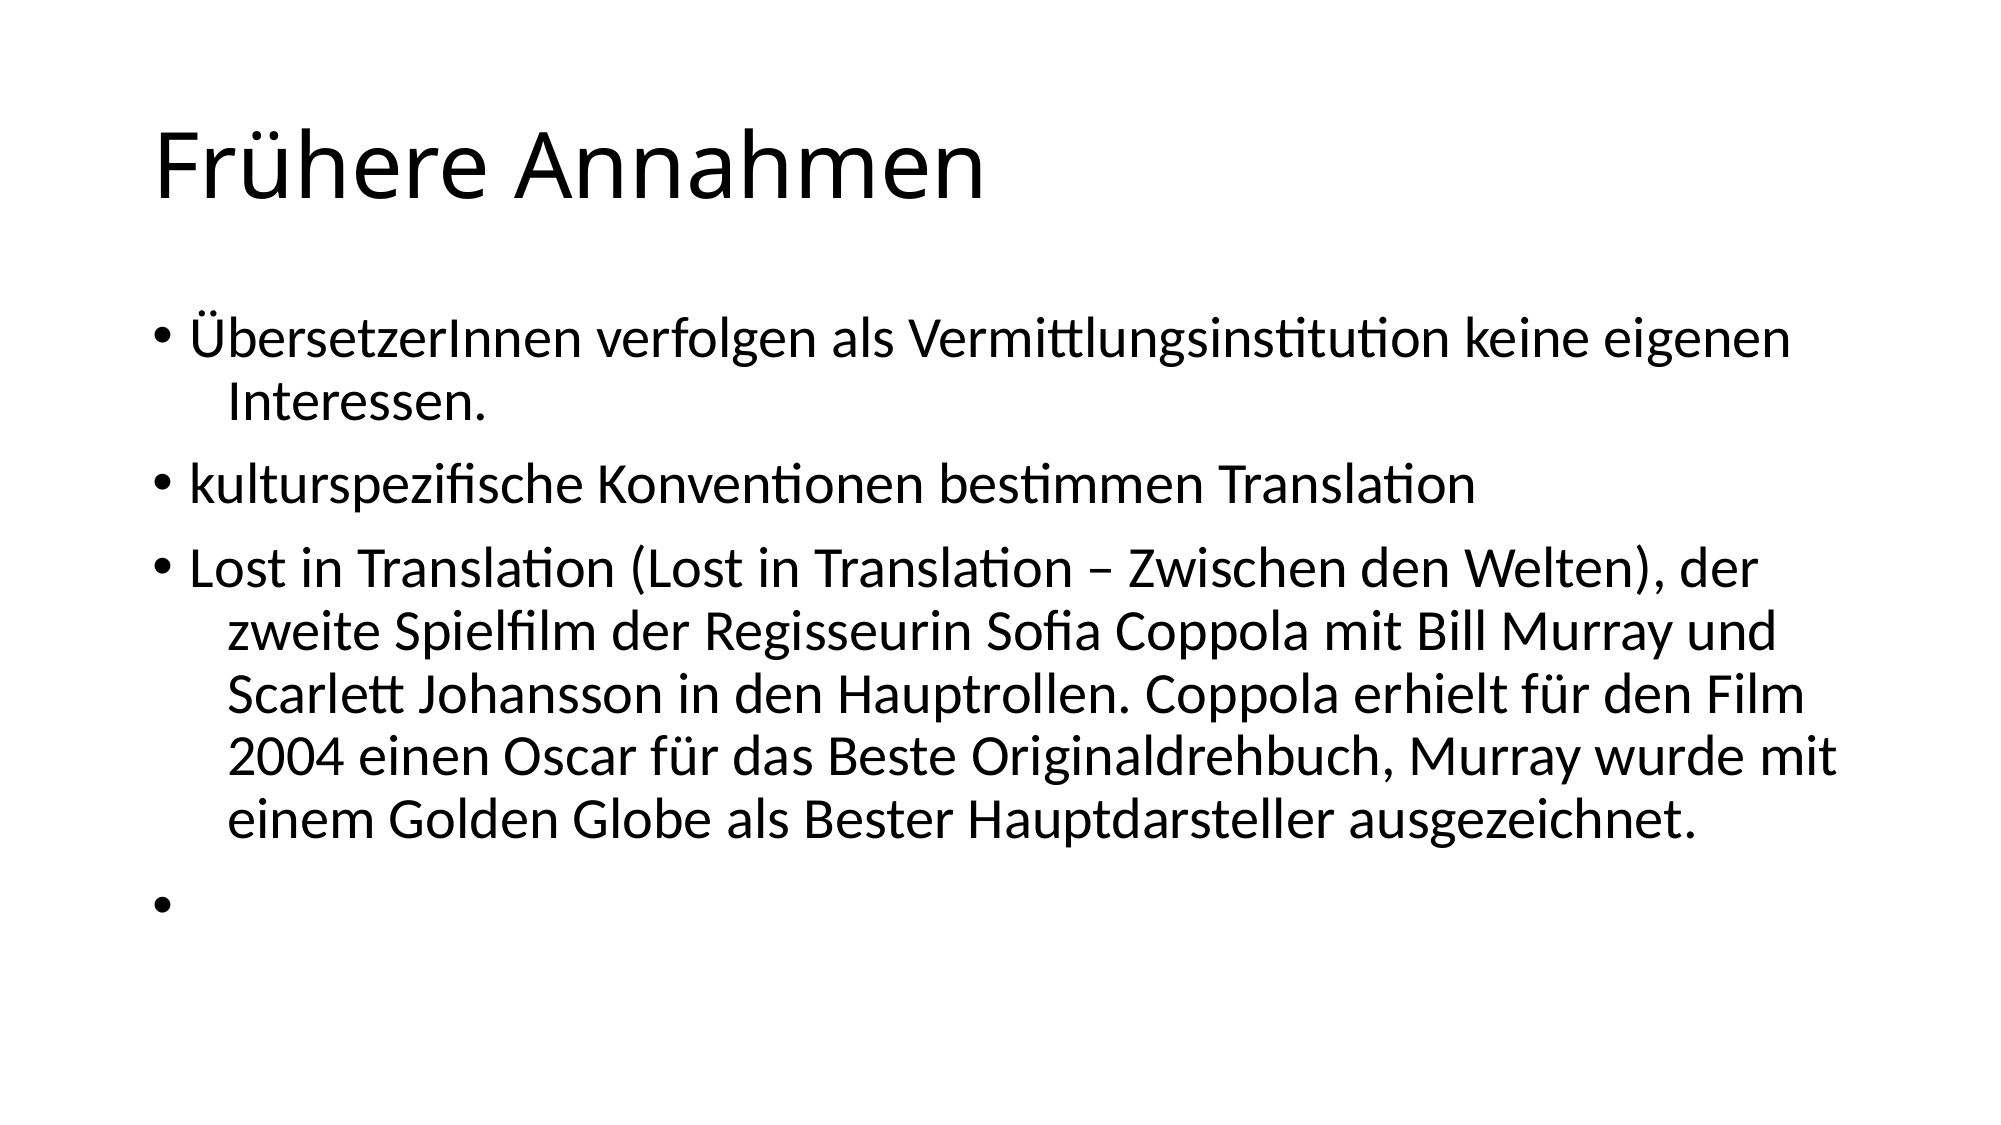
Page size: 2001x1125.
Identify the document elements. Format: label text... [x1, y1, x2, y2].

title Frühere Annahmen [137, 59, 1863, 278]
list ÜbersetzerInnen verfolgen als Vermittlungsinstitution keine eigenen Interessen. kulturspezifische Konventionen bestimmen Translation Lost in Translation (Lost in Translation – Zwischen den Welten), der zweite Spielfilm der Regisseurin Sofia Coppola mit Bill Murray und Scarlett Johansson in den Hauptrollen. Coppola erhielt für den Film 2004 einen Oscar für das Beste Originaldrehbuch, Murray wurde mit einem Golden Globe als Bester Hauptdarsteller ausgezeichnet. [137, 299, 1863, 1014]
